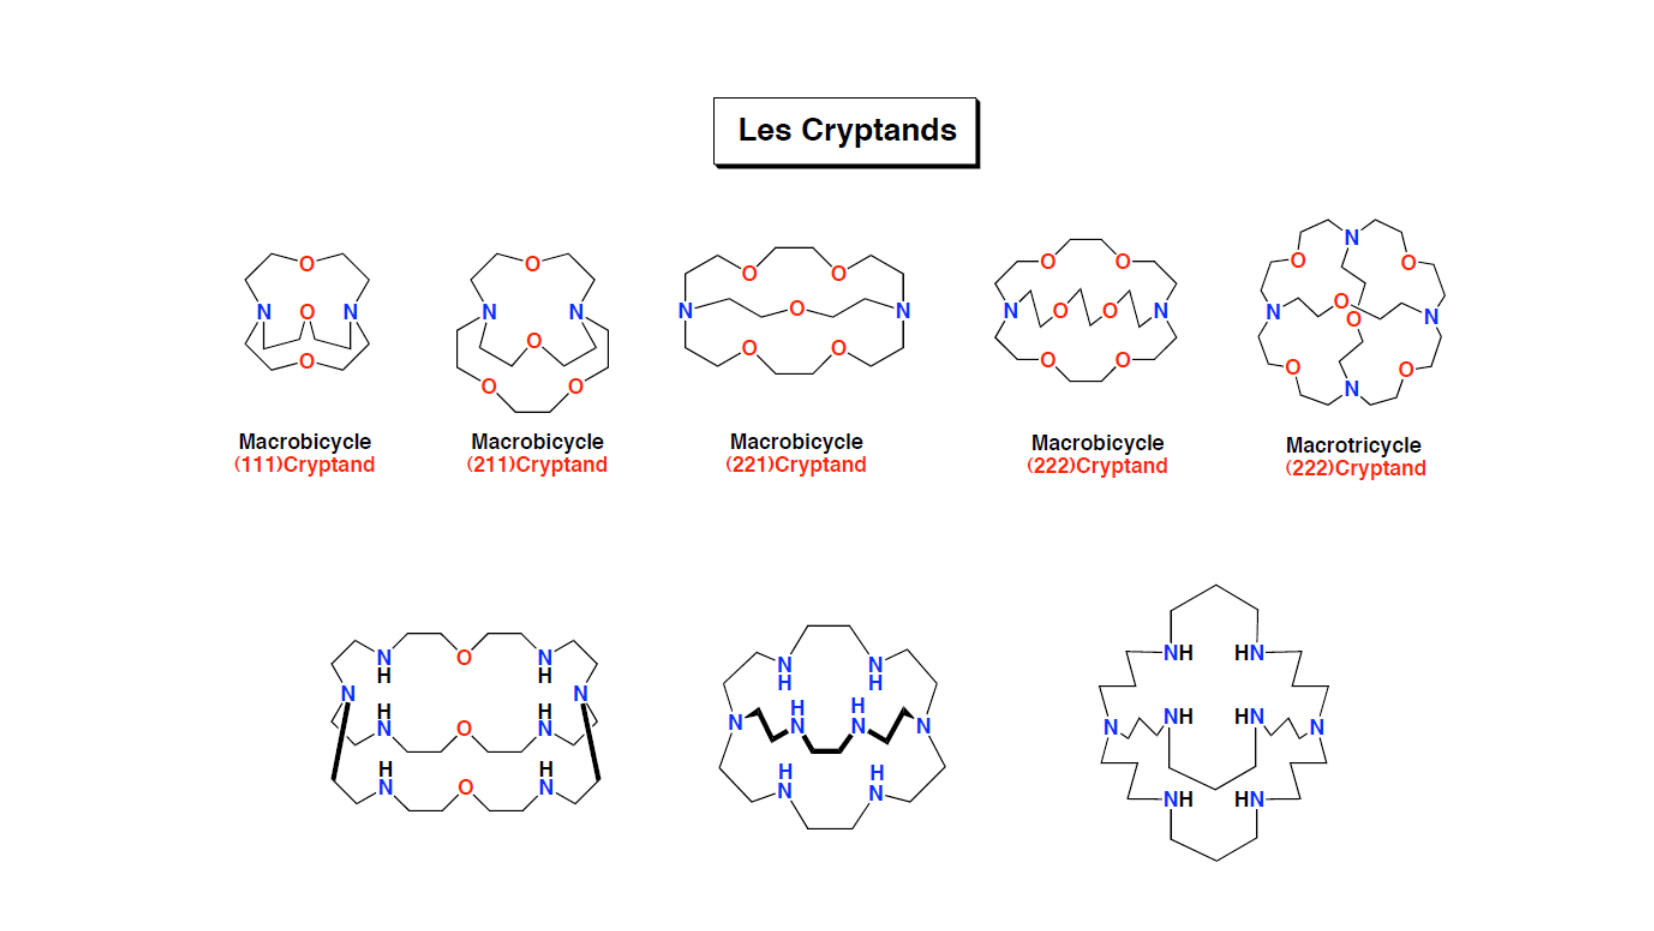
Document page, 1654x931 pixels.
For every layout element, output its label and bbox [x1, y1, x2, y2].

picture [214, 47, 1483, 898]
